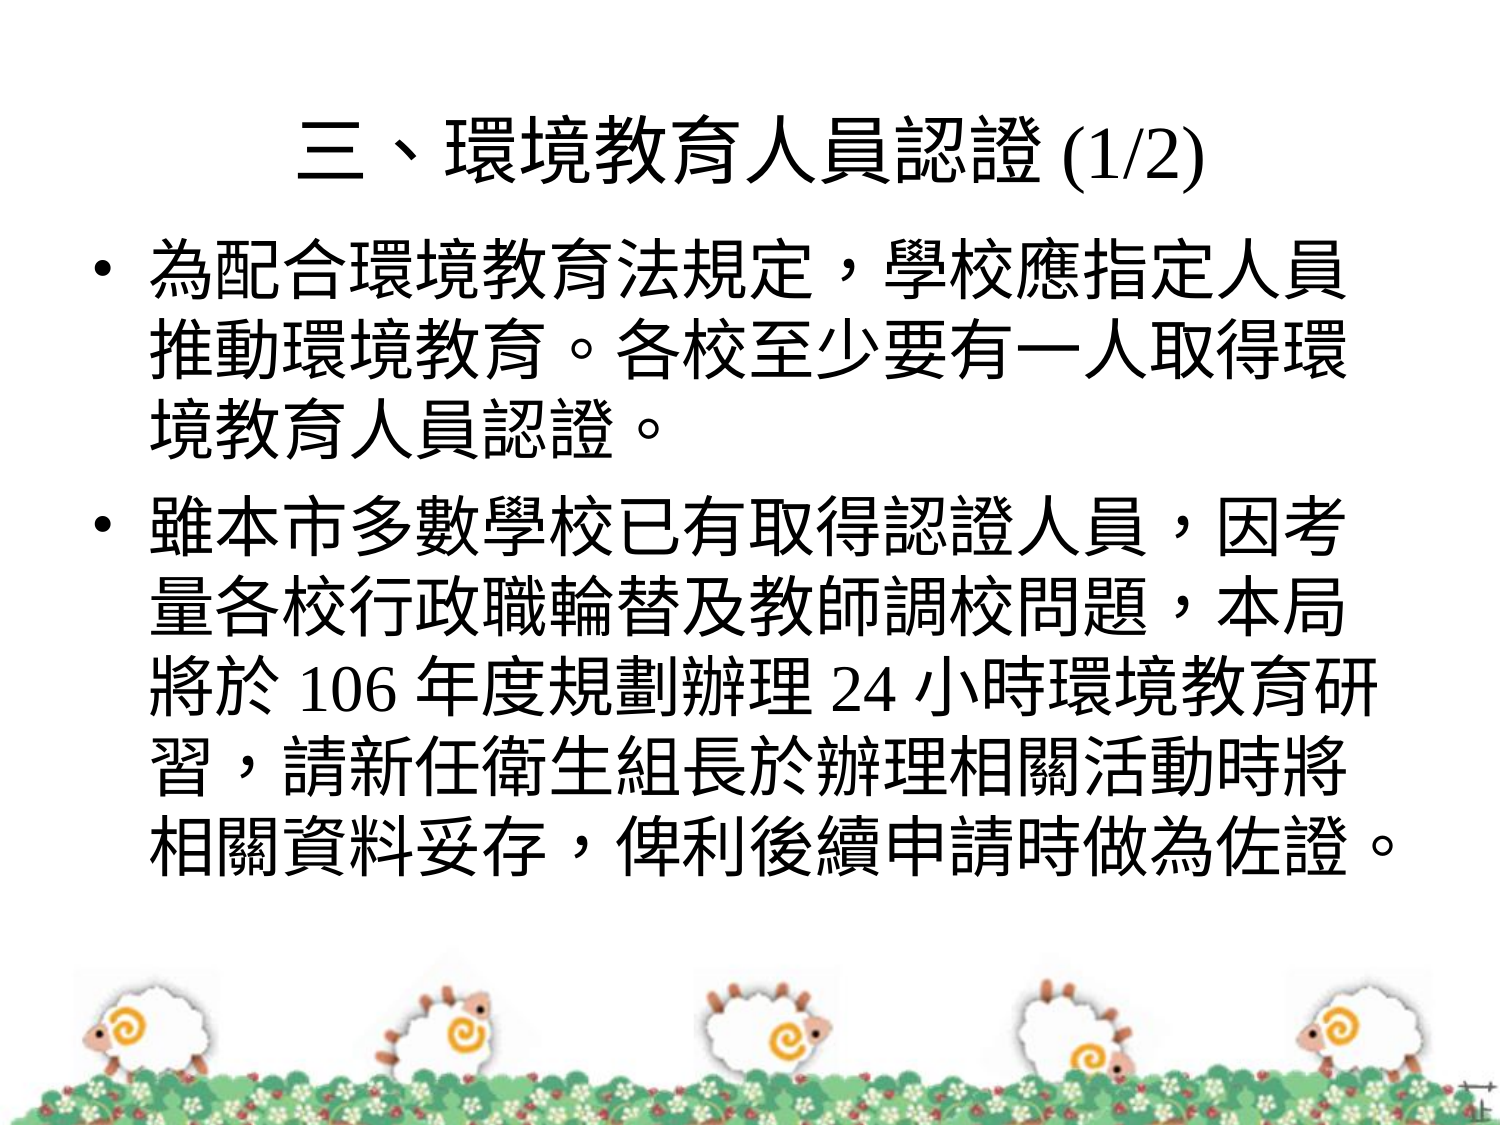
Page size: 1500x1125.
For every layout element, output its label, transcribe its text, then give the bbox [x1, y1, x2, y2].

title 三、環境教育人員認證(1/2) [75, 45, 1426, 233]
list 為配合環境教育法規定，學校應指定人員推動環境教育。各校至少要有一人取得環境教育人員認證。 雖本市多數學校已有取得認證人員，因考量各校行政職輪替及教師調校問題，本局將於106年度規劃辦理24小時環境教育研習，請新任衛生組長於辦理相關活動時將相關資料妥存，俾利後續申請時做為佐證。 [76, 219, 1427, 1083]
picture [0, 645, 1500, 1125]
